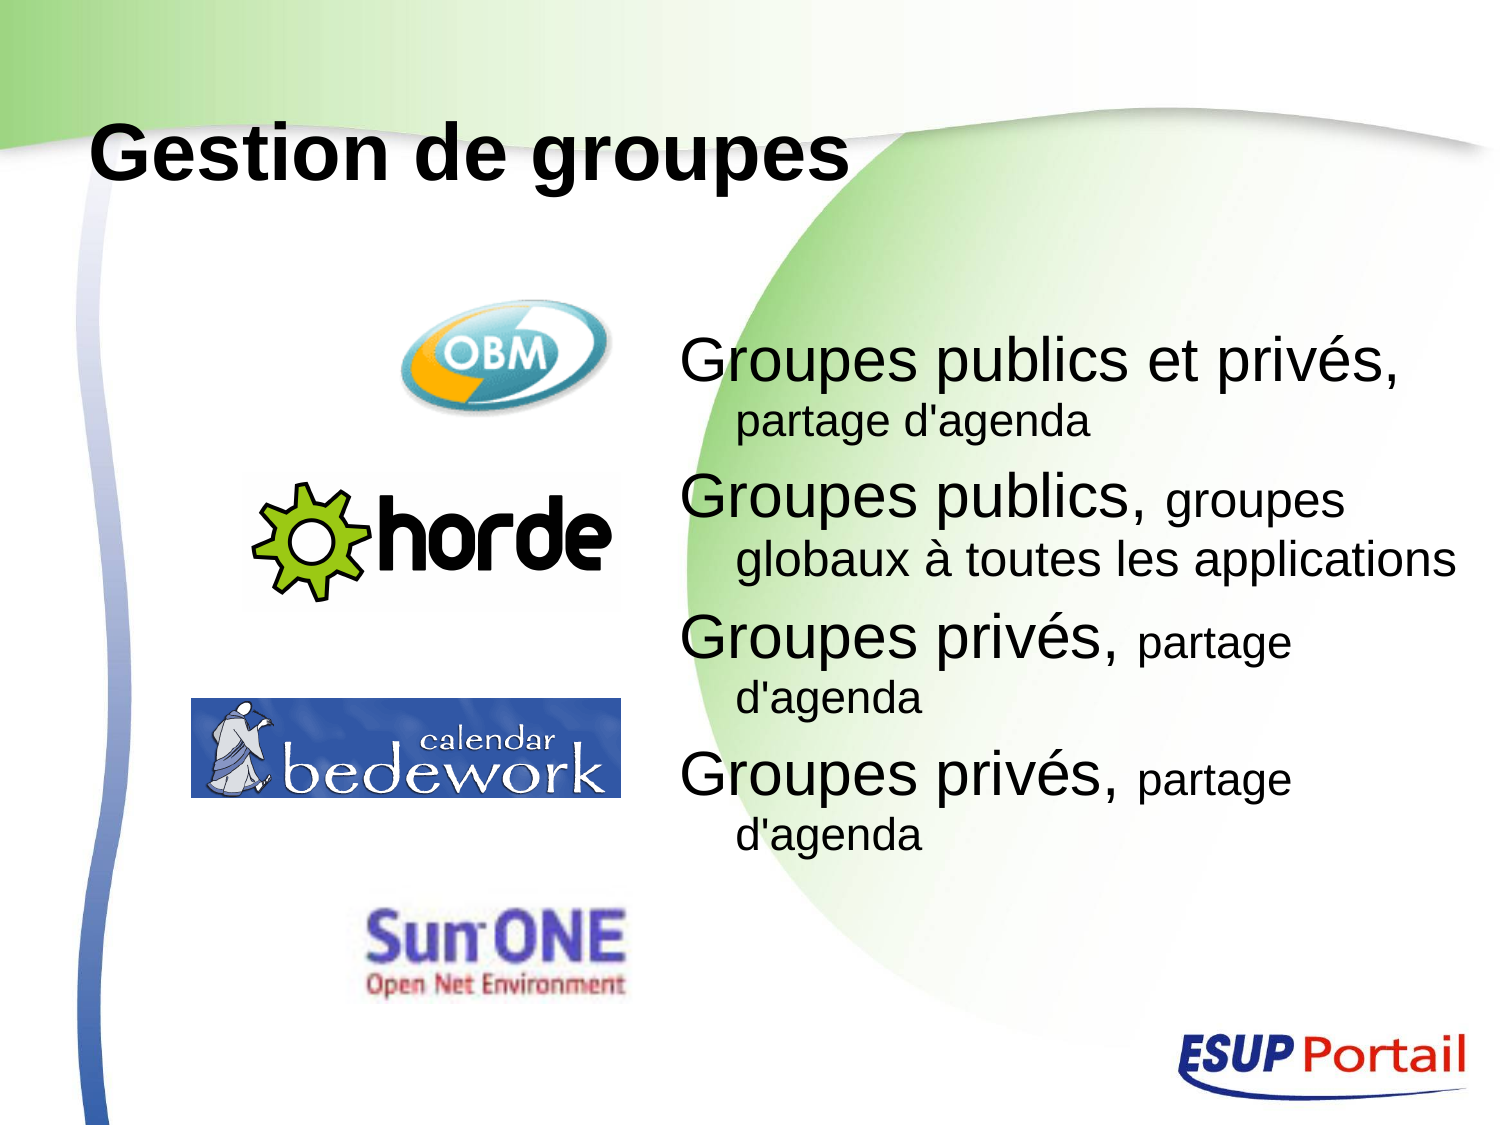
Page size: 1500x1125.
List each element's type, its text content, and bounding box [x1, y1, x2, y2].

title Gestion de groupes [88, 39, 1364, 266]
list Groupes publics et privés, partage d'agenda Groupes publics, groupes globaux à toutes les applications Groupes privés, partage d'agenda Groupes privés, partage d'agenda [679, 324, 1477, 1066]
picture [0, 0, 1500, 1125]
